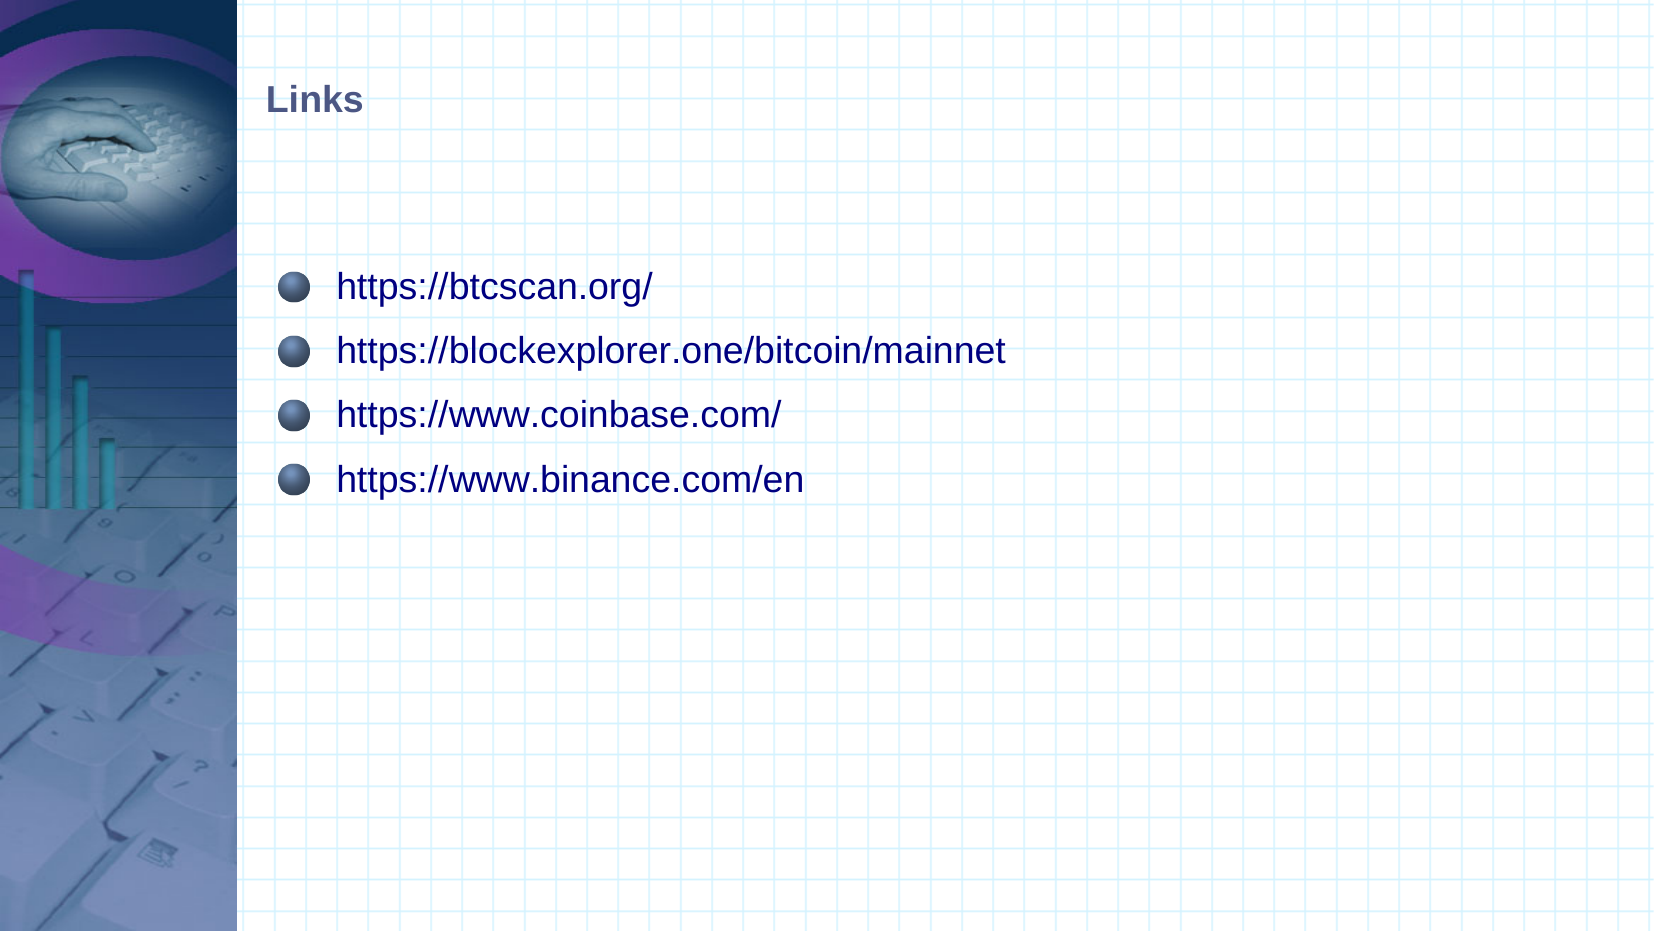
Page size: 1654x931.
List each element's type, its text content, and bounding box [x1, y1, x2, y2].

list https://btcscan.org/ https://blockexplorer.one/bitcoin/mainnet https://www.coinbase.com/ https://www.binance.com/en [265, 265, 1651, 701]
title Links [265, 21, 1651, 178]
picture [0, 0, 1654, 931]
